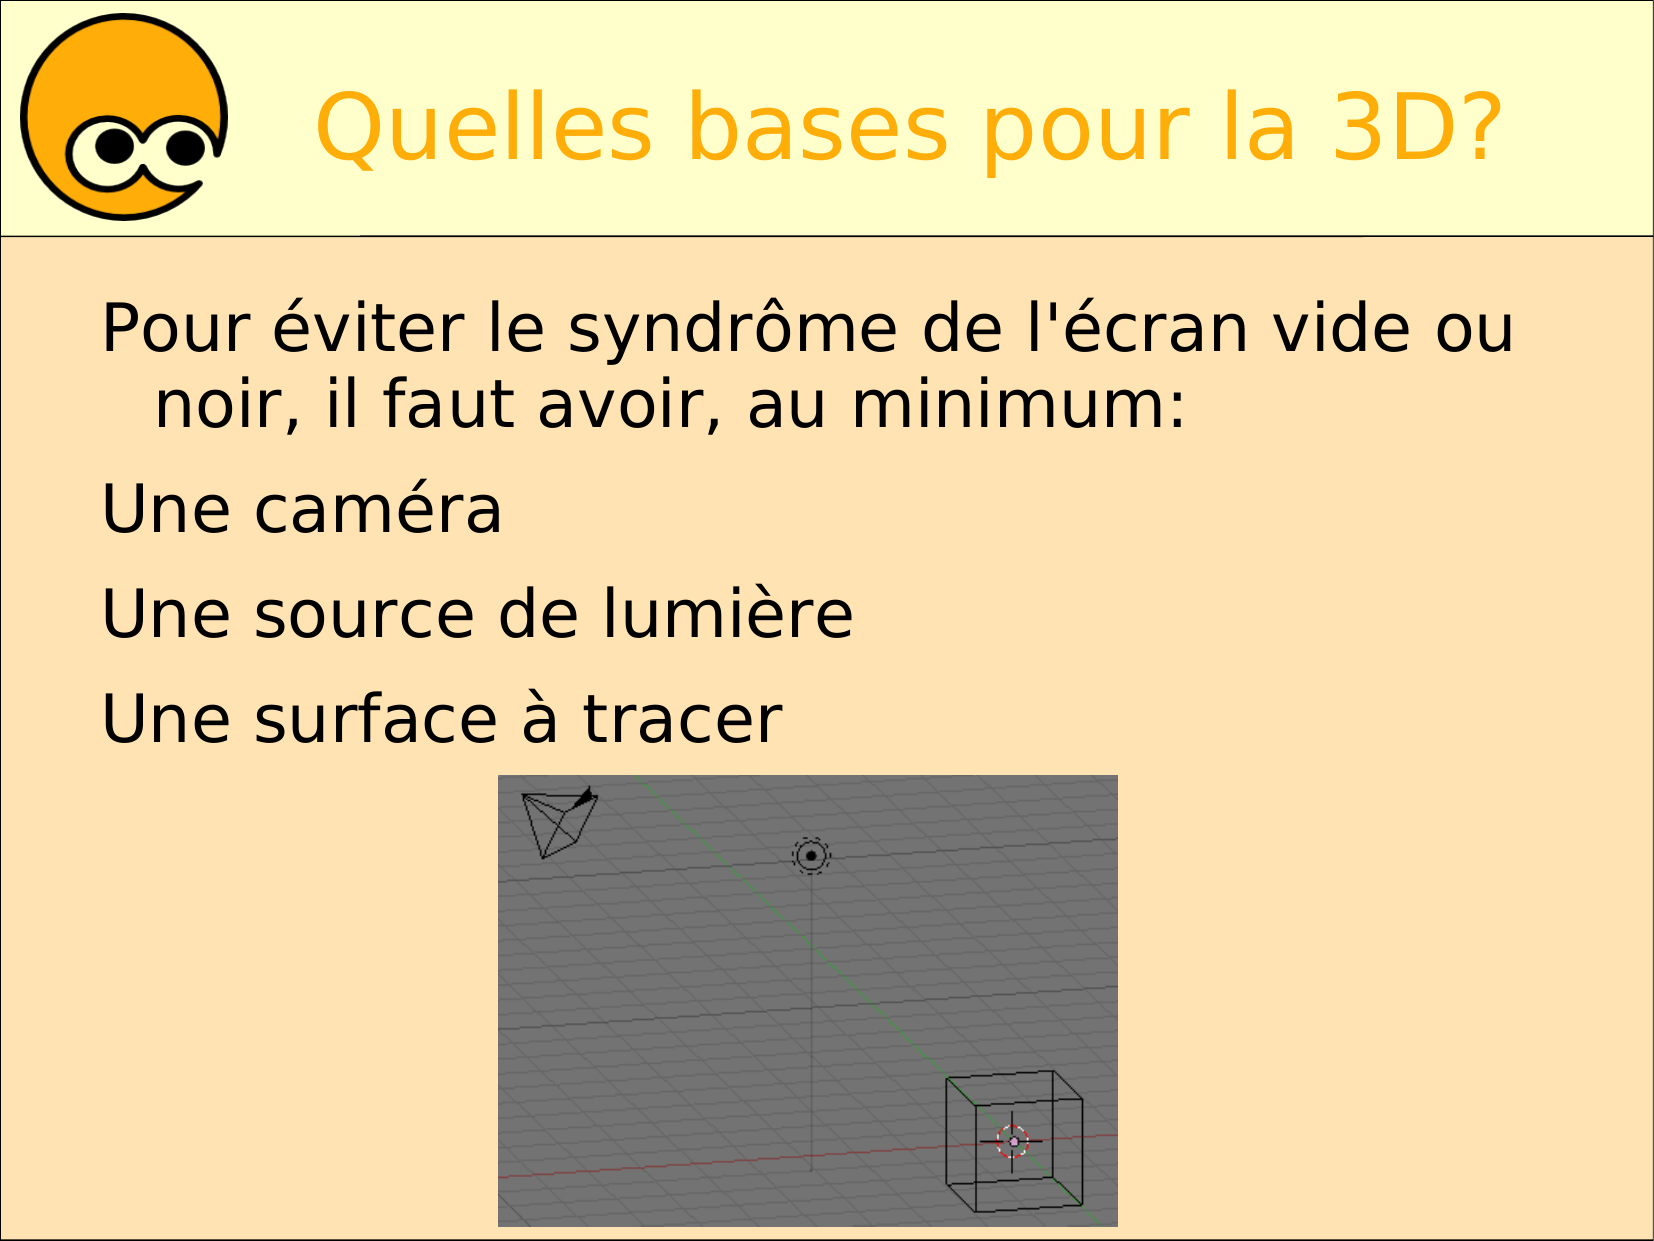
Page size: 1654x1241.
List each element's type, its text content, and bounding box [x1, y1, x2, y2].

picture [20, 13, 228, 221]
picture [498, 775, 1118, 1227]
title Quelles bases pour la 3D? [252, 49, 1571, 207]
list Pour éviter le syndrôme de l'écran vide ou noir, il faut avoir, au minimum: Une caméra Une source de lumière Une surface à tracer [82, 290, 1571, 1109]
